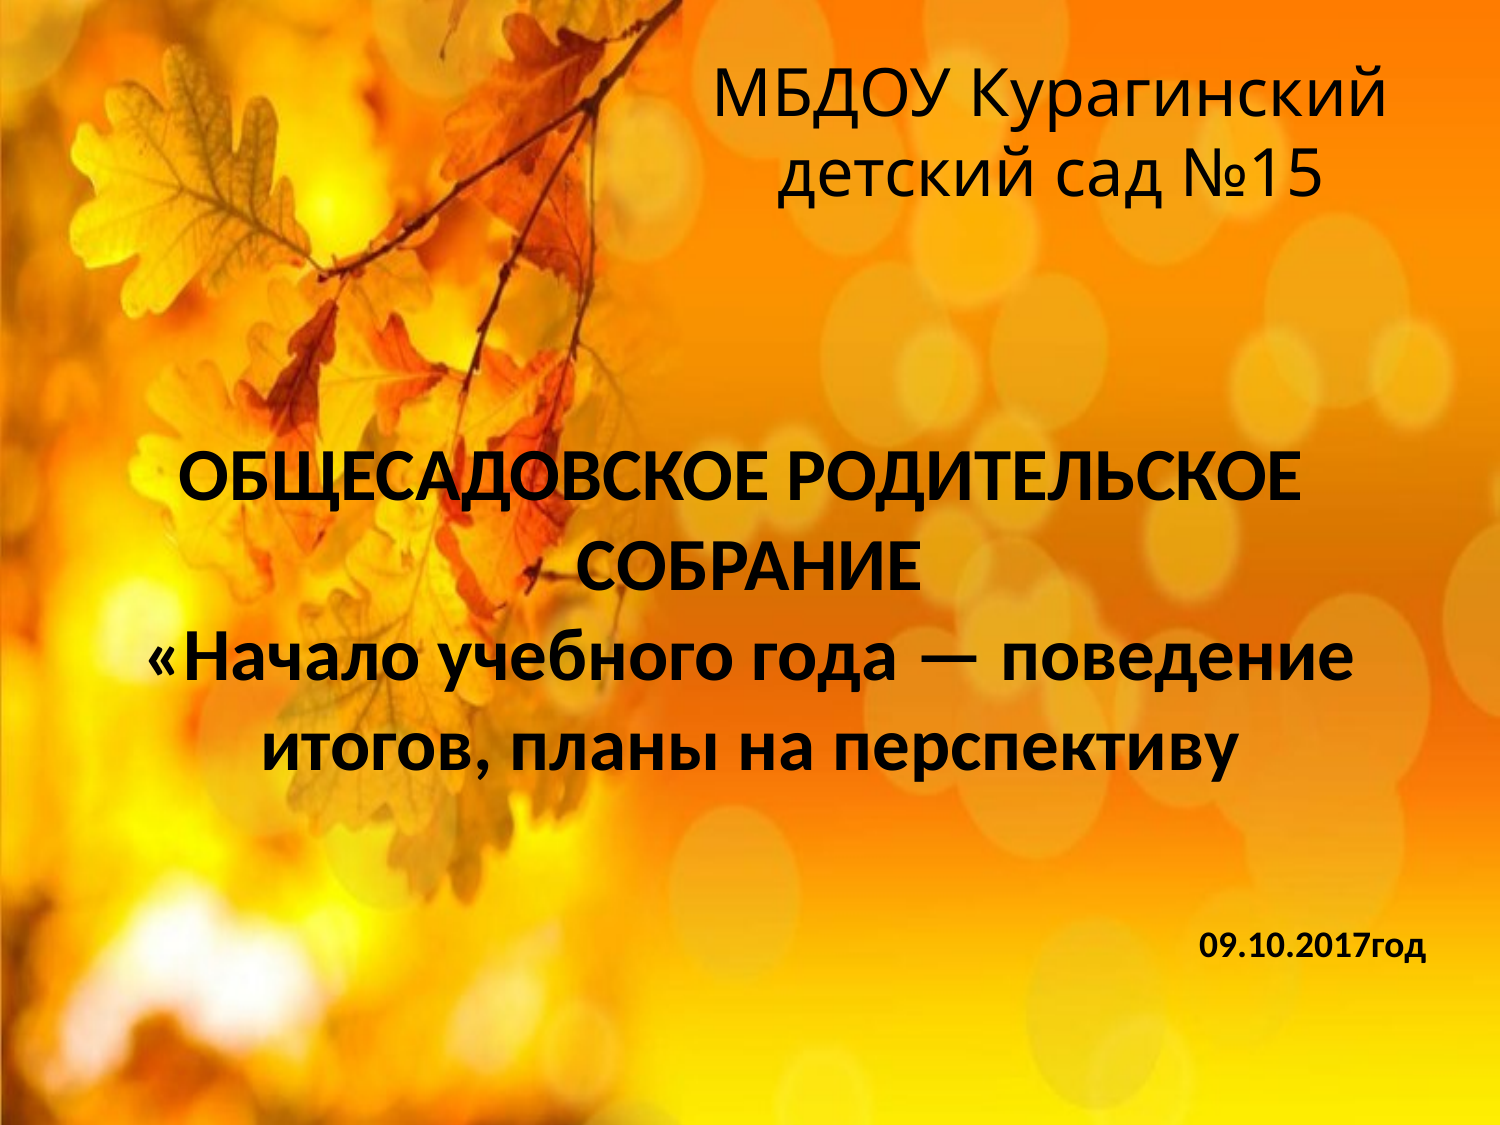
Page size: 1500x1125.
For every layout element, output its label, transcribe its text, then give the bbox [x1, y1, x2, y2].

picture [0, 0, 1500, 1125]
list МБДОУ Курагинский детский сад №15 [631, 42, 1471, 244]
text_box ОБЩЕСАДОВСКОЕ РОДИТЕЛЬСКОЕ СОБРАНИЕ «Начало учебного года — поведение итогов, планы на перспективу 09.10.2017год [59, 418, 1441, 973]
